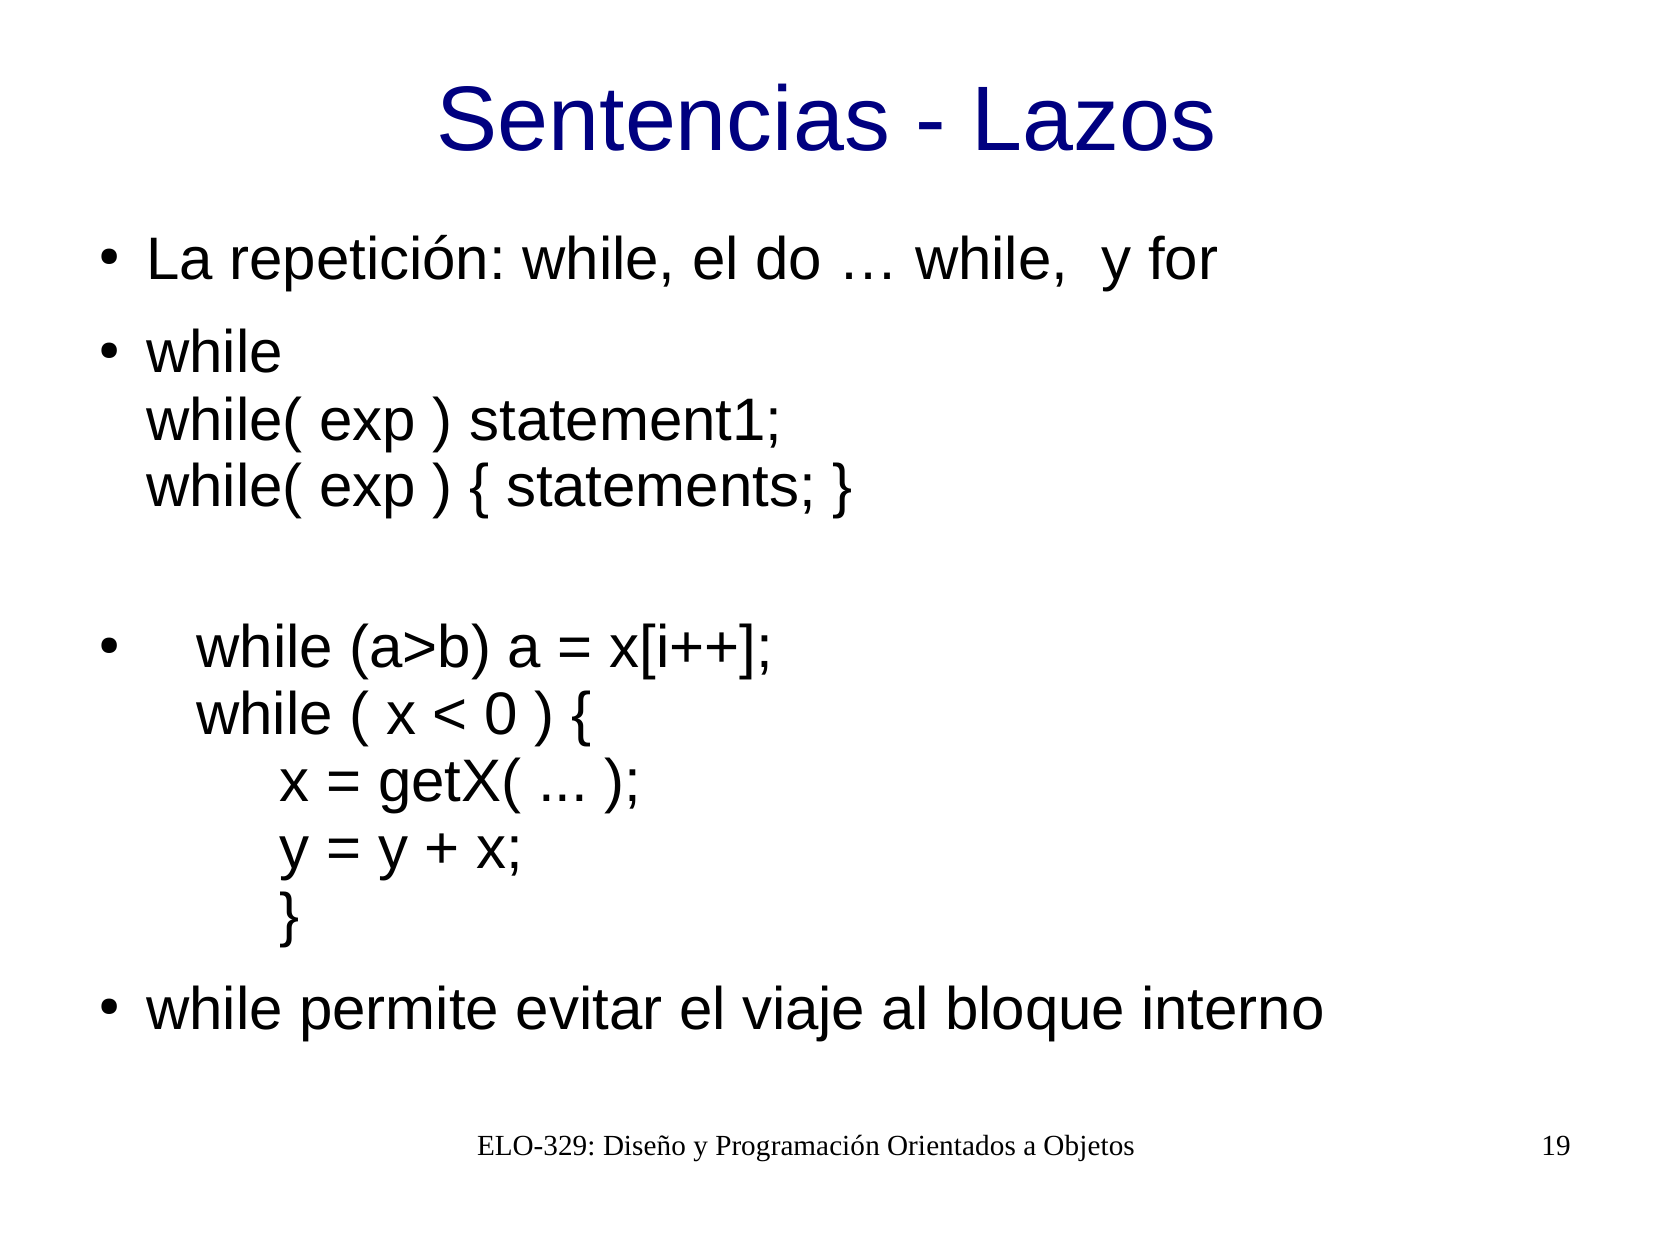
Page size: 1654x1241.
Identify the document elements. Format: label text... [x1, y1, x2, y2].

title Sentencias - Lazos [82, 56, 1571, 181]
list La repetición: while, el do … while, y for while while( exp ) statement1; while( exp ) { statements; } while (a>b) a = x[i++]; while ( x < 0 ) { x = getX( ... ); y = y + x; } while permite evitar el viaje al bloque interno [82, 225, 1571, 1044]
